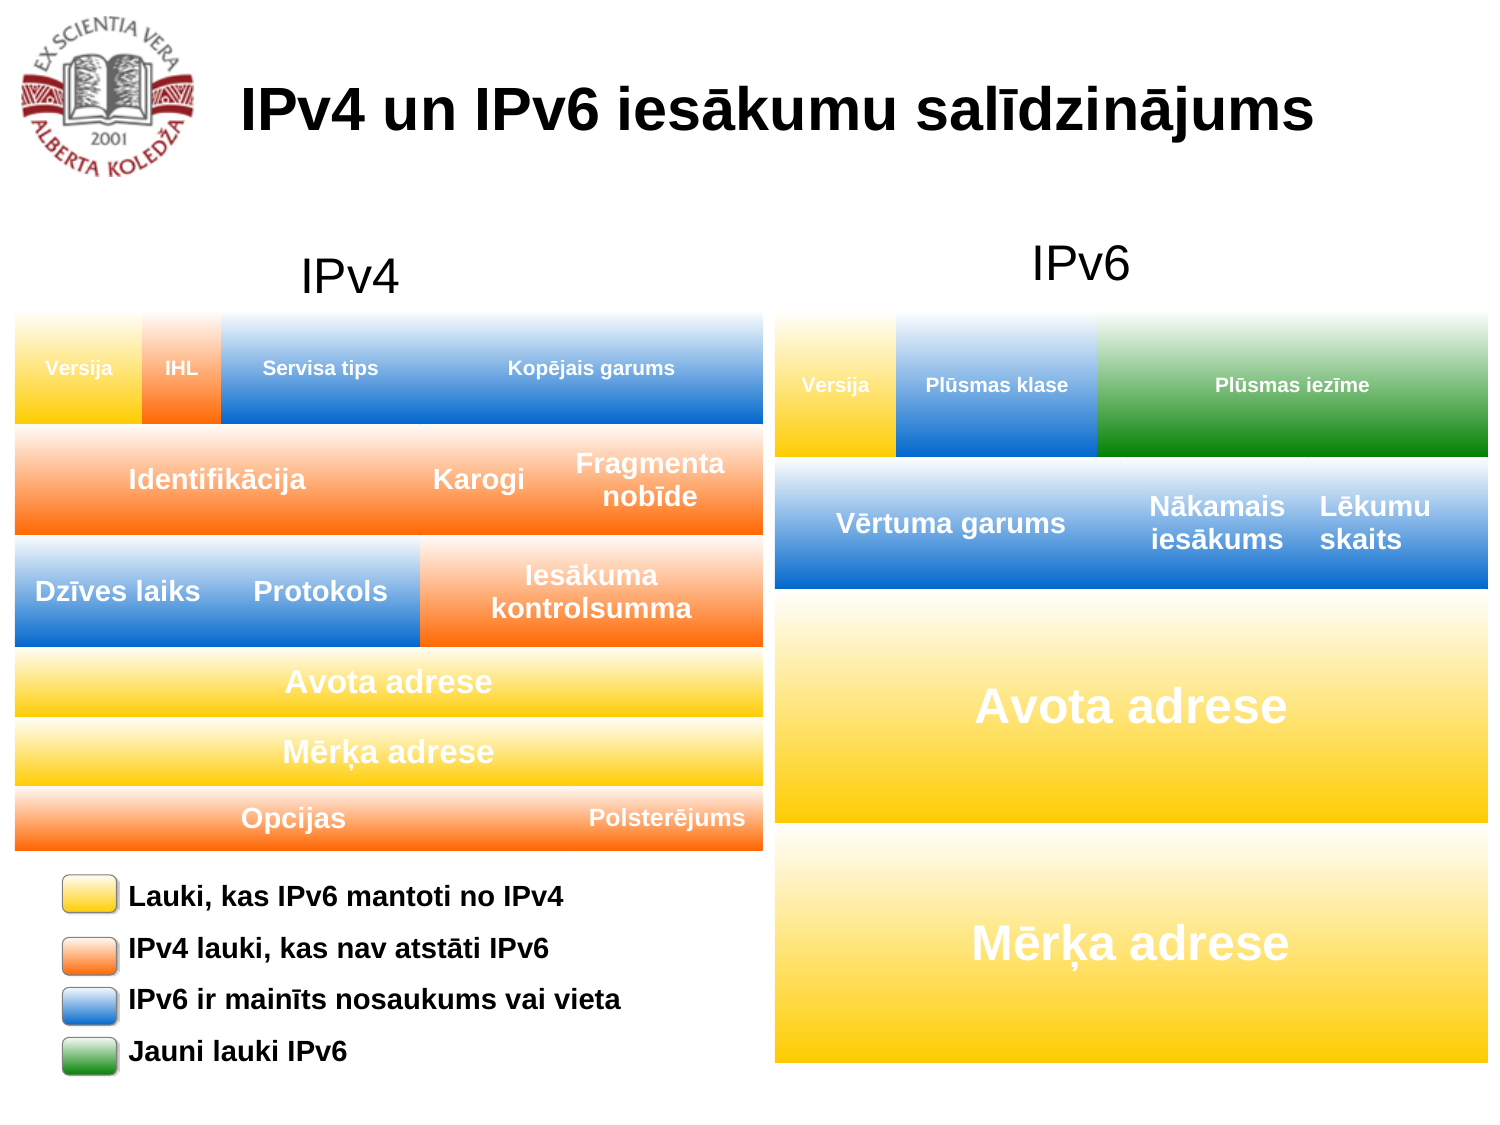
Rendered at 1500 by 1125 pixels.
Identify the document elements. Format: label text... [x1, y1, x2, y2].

table_header IHL [143, 313, 221, 424]
table_cell Avota adrese [15, 648, 763, 717]
table_cell Vērtuma garums [775, 458, 1127, 589]
table_cell Fragmenta nobīde [538, 424, 763, 536]
table_header Versija [775, 313, 896, 458]
table_cell Polsterējums [573, 786, 763, 850]
table_cell Dzīves laiks [15, 536, 221, 648]
table_cell Opcijas [15, 786, 573, 850]
text_box IPv6 [874, 224, 1288, 297]
table_cell Iesākuma kontrolsumma [420, 536, 763, 648]
title IPv4 un IPv6 iesākumu salīdzinājums [61, 50, 1474, 161]
table_header Versija [15, 313, 143, 424]
table_cell Avota adrese [775, 589, 1487, 823]
table_cell Lēkumu skaits [1308, 458, 1487, 589]
table_cell Nākamais iesākums [1127, 458, 1308, 589]
table_header Kopējais garums [420, 313, 763, 424]
table_cell Mērķa adrese [15, 717, 763, 786]
text_box IPv4 [288, 237, 413, 310]
table_header Servisa tips [221, 313, 420, 424]
table_cell Karogi [420, 424, 538, 536]
table_header Plūsmas iezīme [1098, 313, 1487, 458]
picture [21, 16, 194, 177]
text_box Lauki, kas IPv6 mantoti no IPv4 IPv4 lauki, kas nav atstāti IPv6 IPv6 ir mainīts nosaukums vai vieta Jauni lauki IPv6 [0, 873, 763, 1075]
table_cell Mērķa adrese [775, 823, 1487, 1063]
table_cell Identifikācija [15, 424, 420, 536]
table_header Plūsmas klase [896, 313, 1098, 458]
table_cell Protokols [221, 536, 420, 648]
